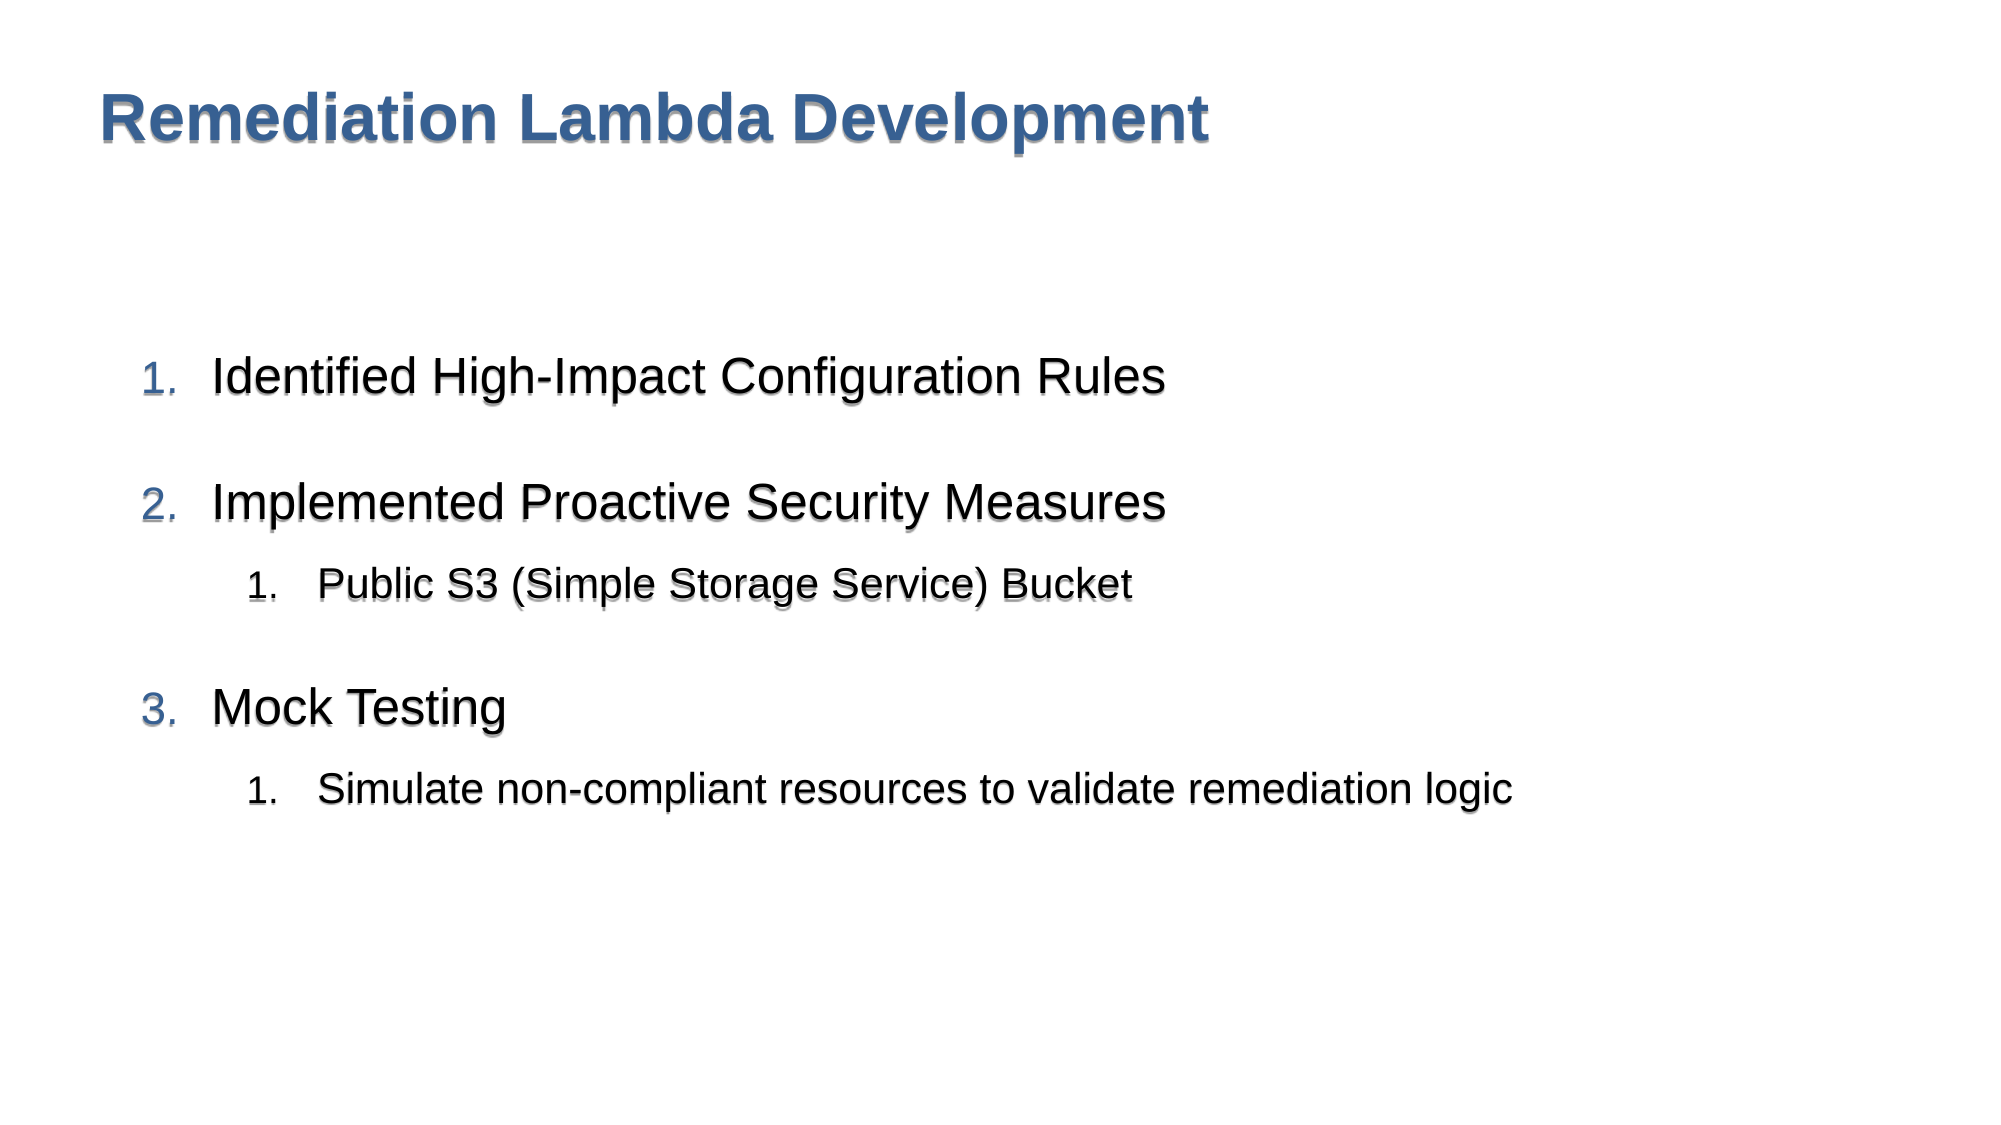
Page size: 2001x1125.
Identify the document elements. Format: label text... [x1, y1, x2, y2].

title Remediation Lambda Development [99, 36, 1725, 202]
list Identified High-Impact Configuration Rules Implemented Proactive Security Measures Public S3 (Simple Storage Service) Bucket Mock Testing Simulate non-compliant resources to validate remediation logic [123, 311, 1877, 814]
